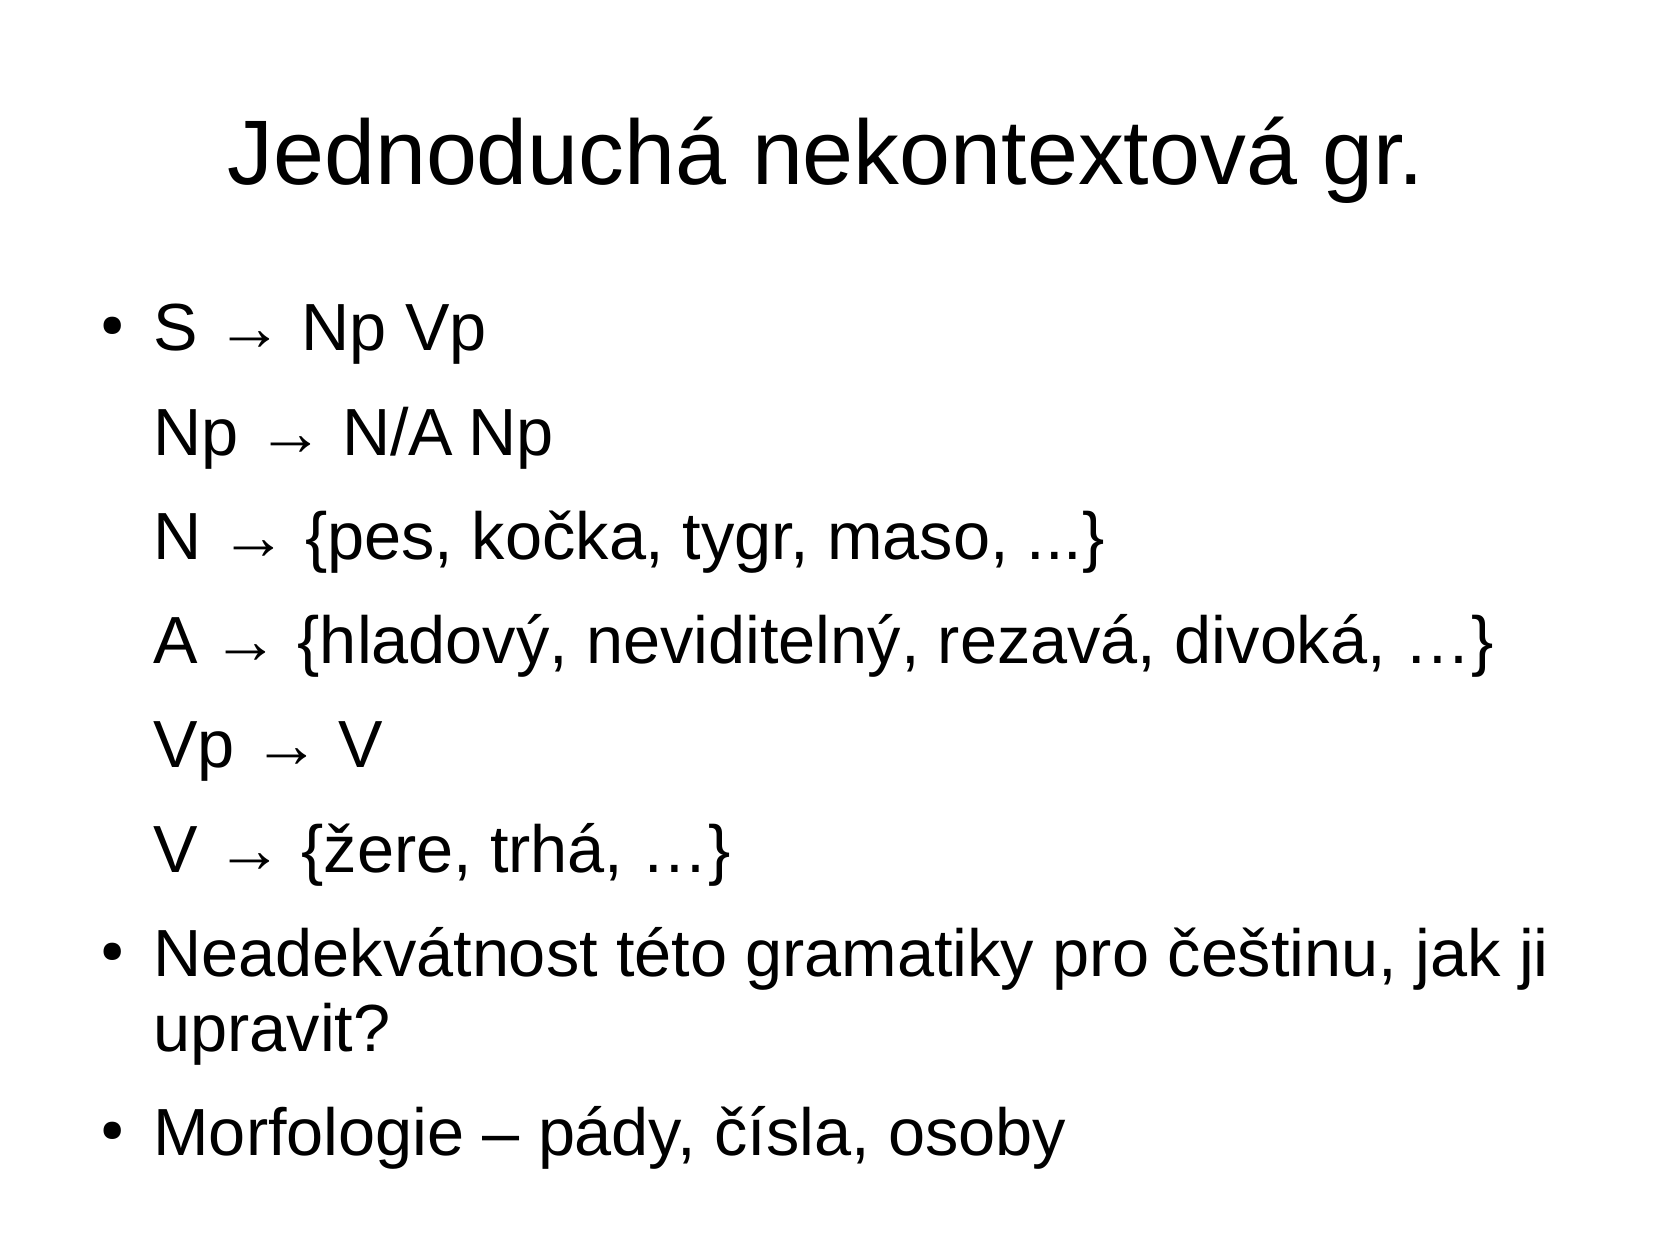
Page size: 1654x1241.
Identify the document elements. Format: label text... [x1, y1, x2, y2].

list S → Np Vp Np → N/A Np N → {pes, kočka, tygr, maso, ...} A → {hladový, neviditelný, rezavá, divoká, …} Vp → V V → {žere, trhá, …} Neadekvátnost této gramatiky pro češtinu, jak ji upravit? Morfologie – pády, čísla, osoby [82, 290, 1625, 1182]
title Jednoduchá nekontextová gr. [82, 56, 1571, 250]
